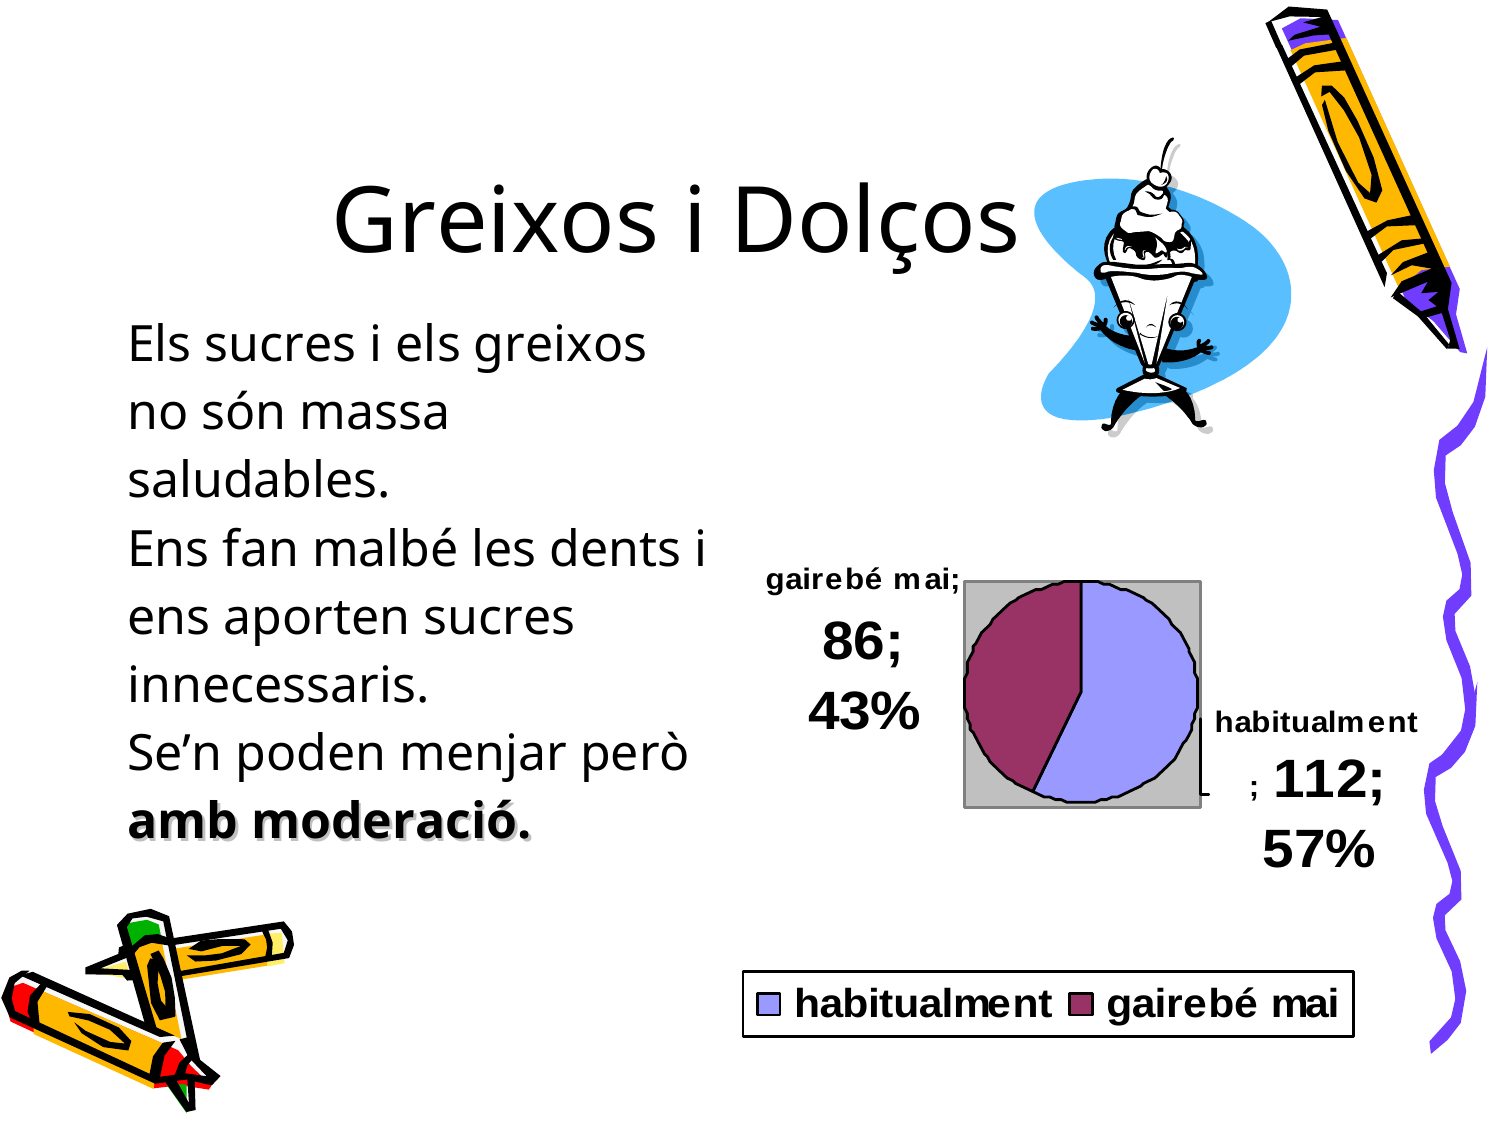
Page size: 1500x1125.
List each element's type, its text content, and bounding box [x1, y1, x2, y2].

text_box Els sucres i els greixos no són massa saludables. Ens fan malbé les dents i ens aporten sucres innecessaris. Se’n poden menjar però amb moderació. [112, 299, 732, 901]
chart [490, 350, 1500, 1061]
text_box Greixos i Dolços [112, 24, 1240, 288]
picture [1033, 137, 1293, 438]
